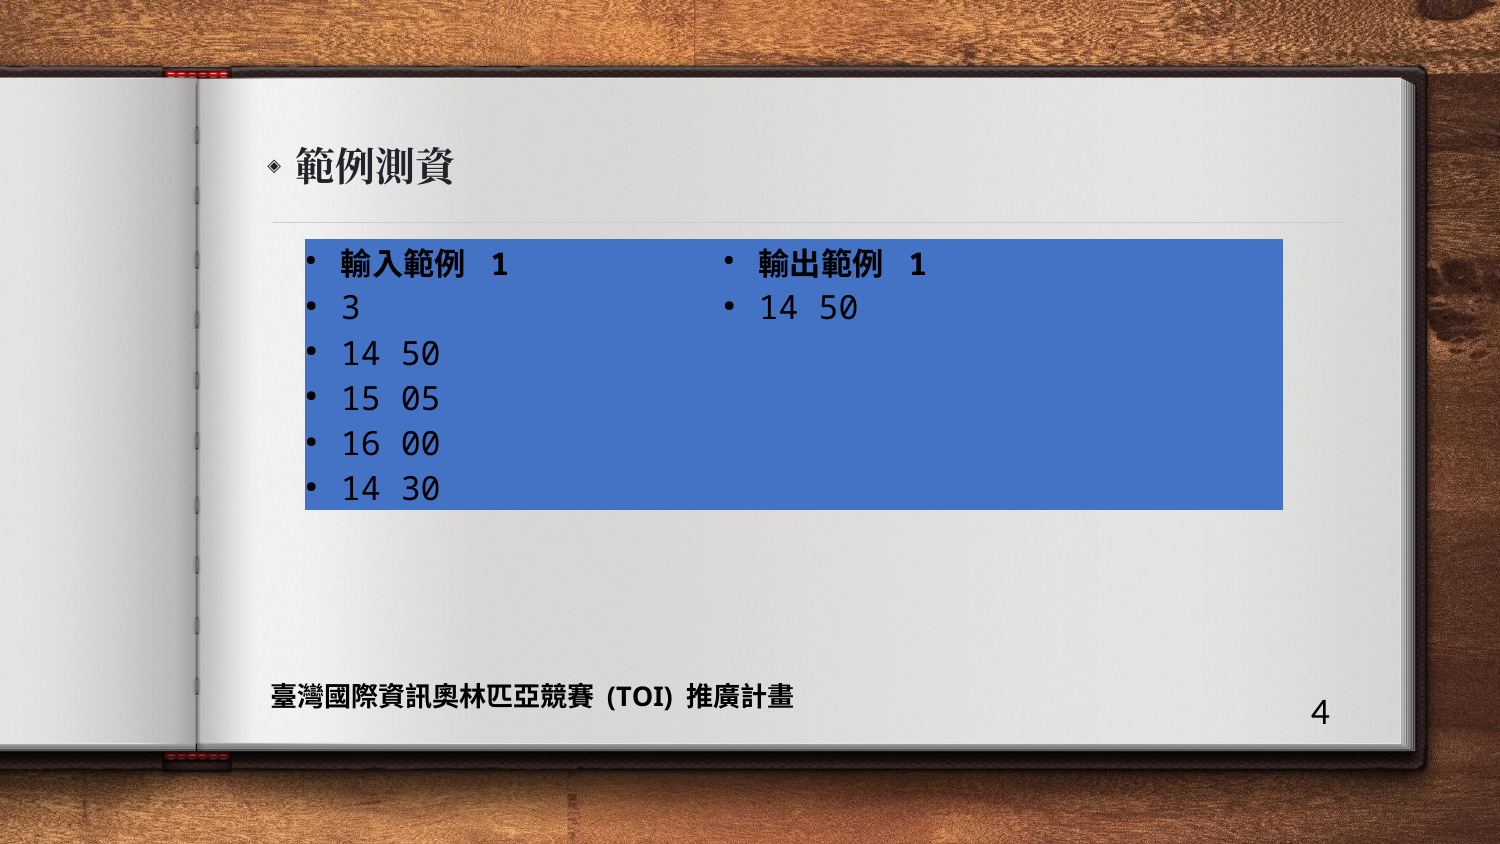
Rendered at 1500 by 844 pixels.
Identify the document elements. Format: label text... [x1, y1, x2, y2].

text_box 4 [1295, 672, 1386, 737]
table_header 輸出範例 1 14 50 [723, 239, 1283, 510]
list 範例測資 [252, 126, 1194, 205]
table_header 輸入範例 1 3 14 50 15 05 16 00 14 30 [305, 239, 723, 510]
